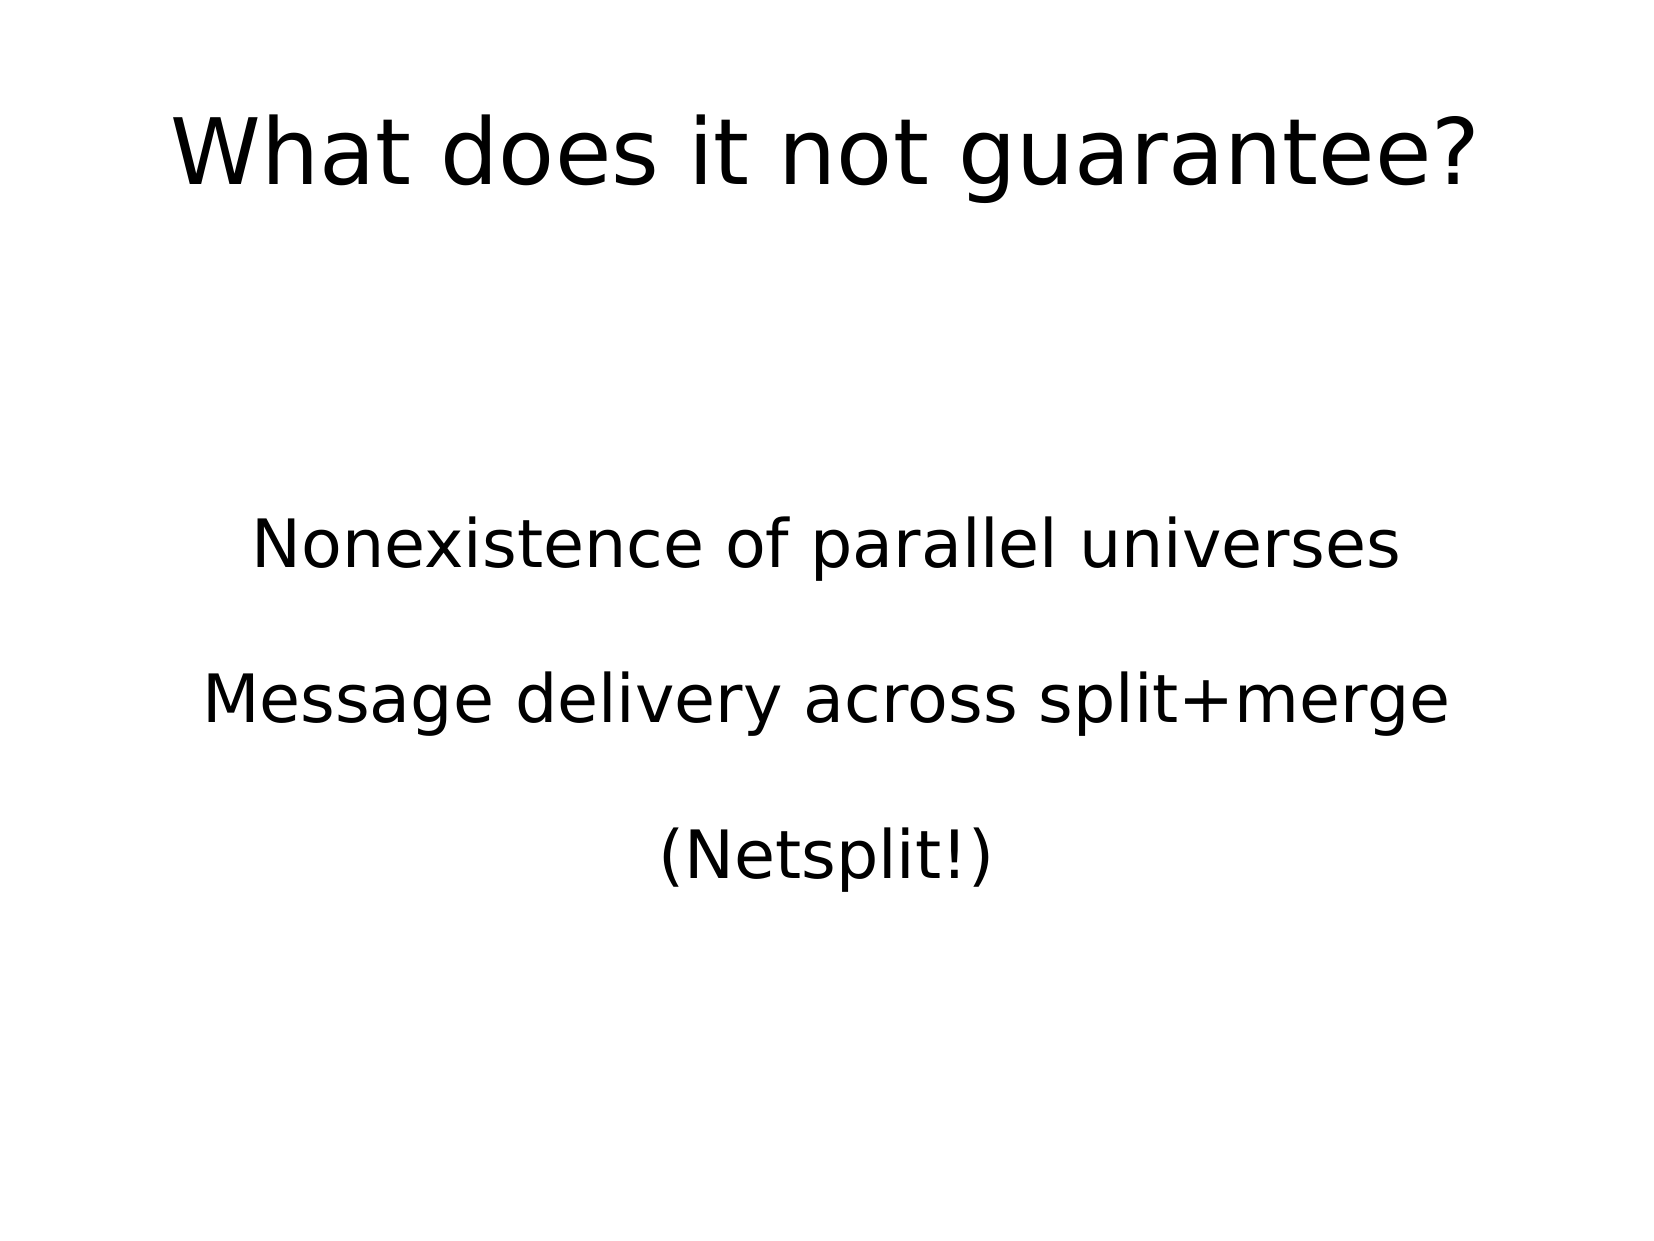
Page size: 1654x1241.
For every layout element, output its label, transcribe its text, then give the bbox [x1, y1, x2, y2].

subtitle Nonexistence of parallel universes Message delivery across split+merge (Netsplit!) [82, 297, 1571, 1102]
title What does it not guarantee? [82, 56, 1571, 250]
